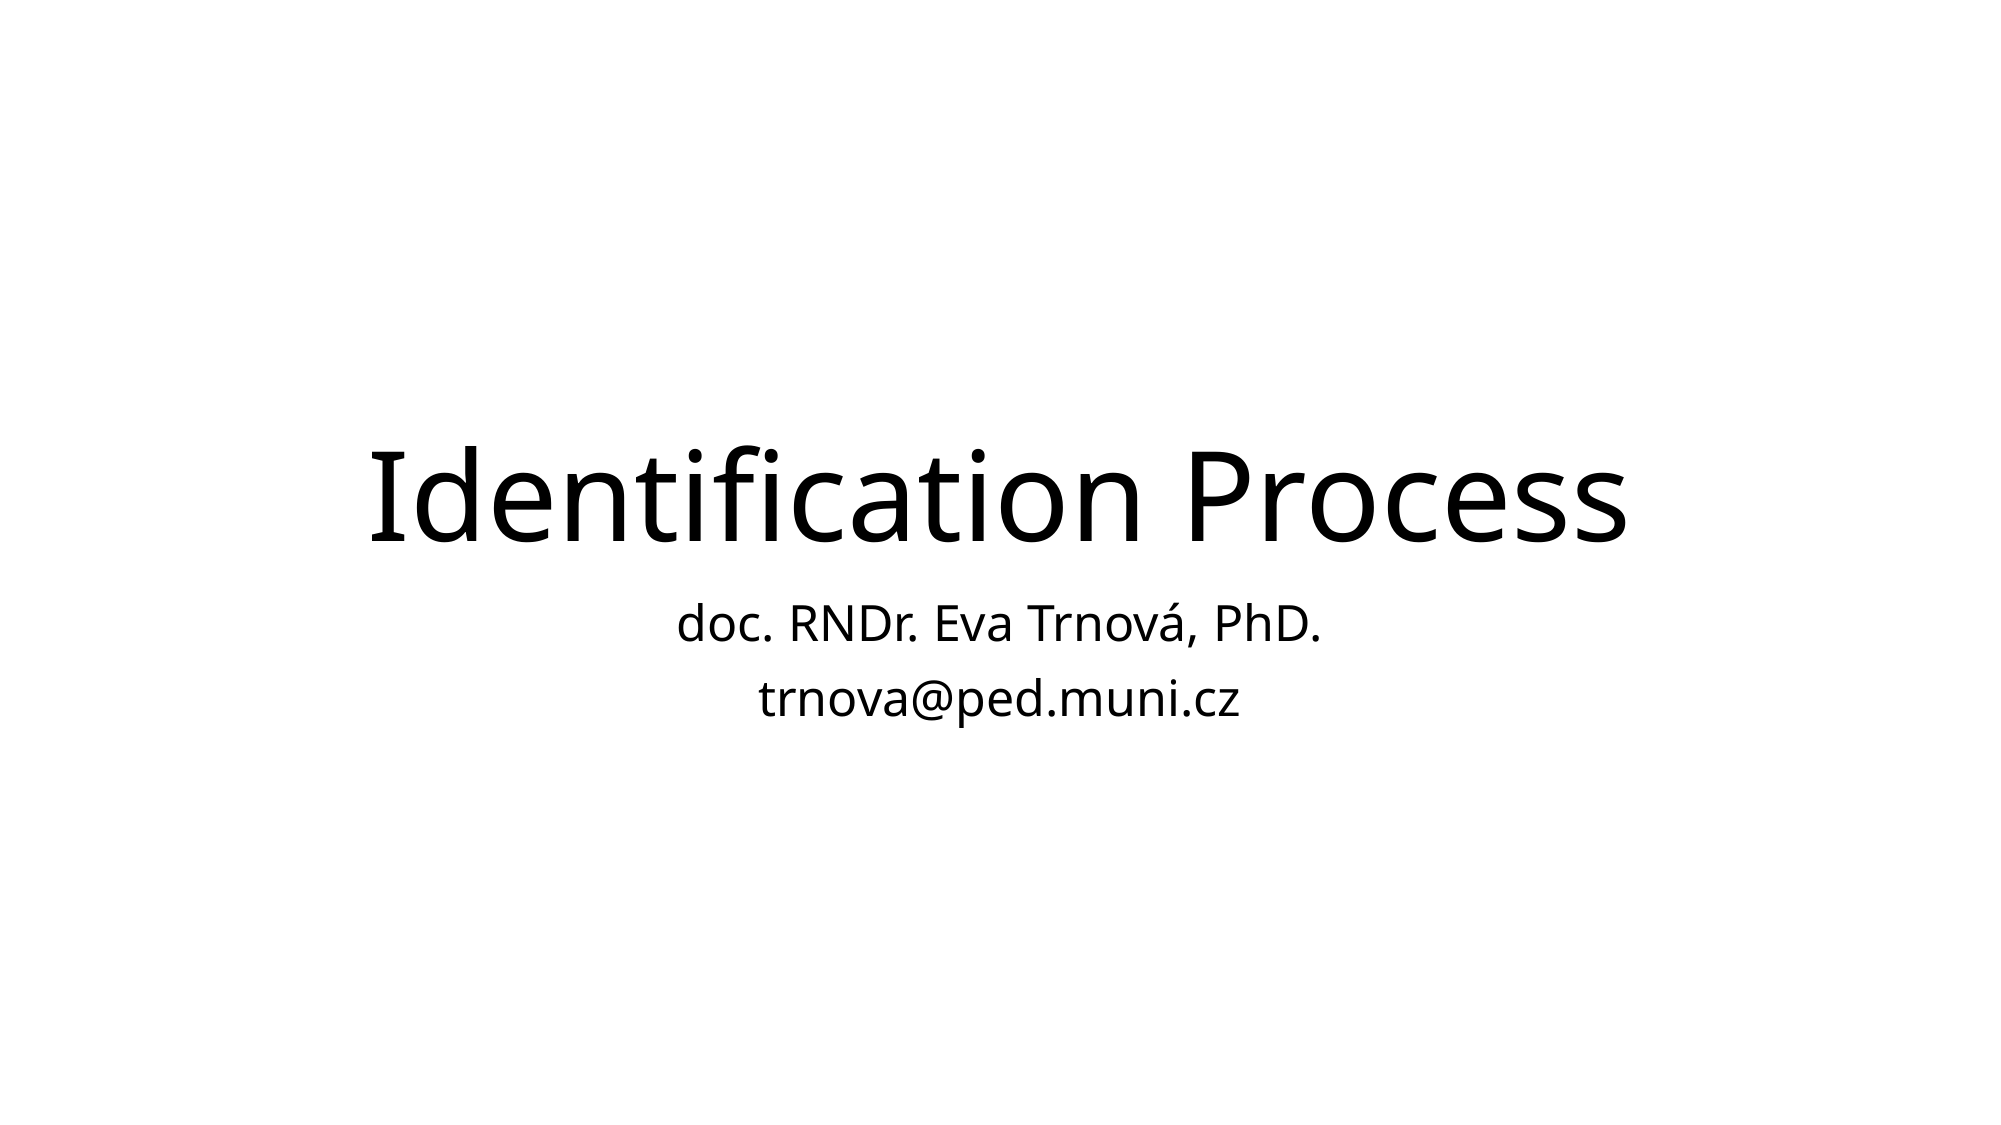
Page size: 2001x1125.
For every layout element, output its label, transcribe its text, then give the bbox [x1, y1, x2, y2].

subtitle doc. RNDr. Eva Trnová, PhD. trnova@ped.muni.cz [249, 590, 1750, 863]
title Identification Process [249, 184, 1750, 576]
